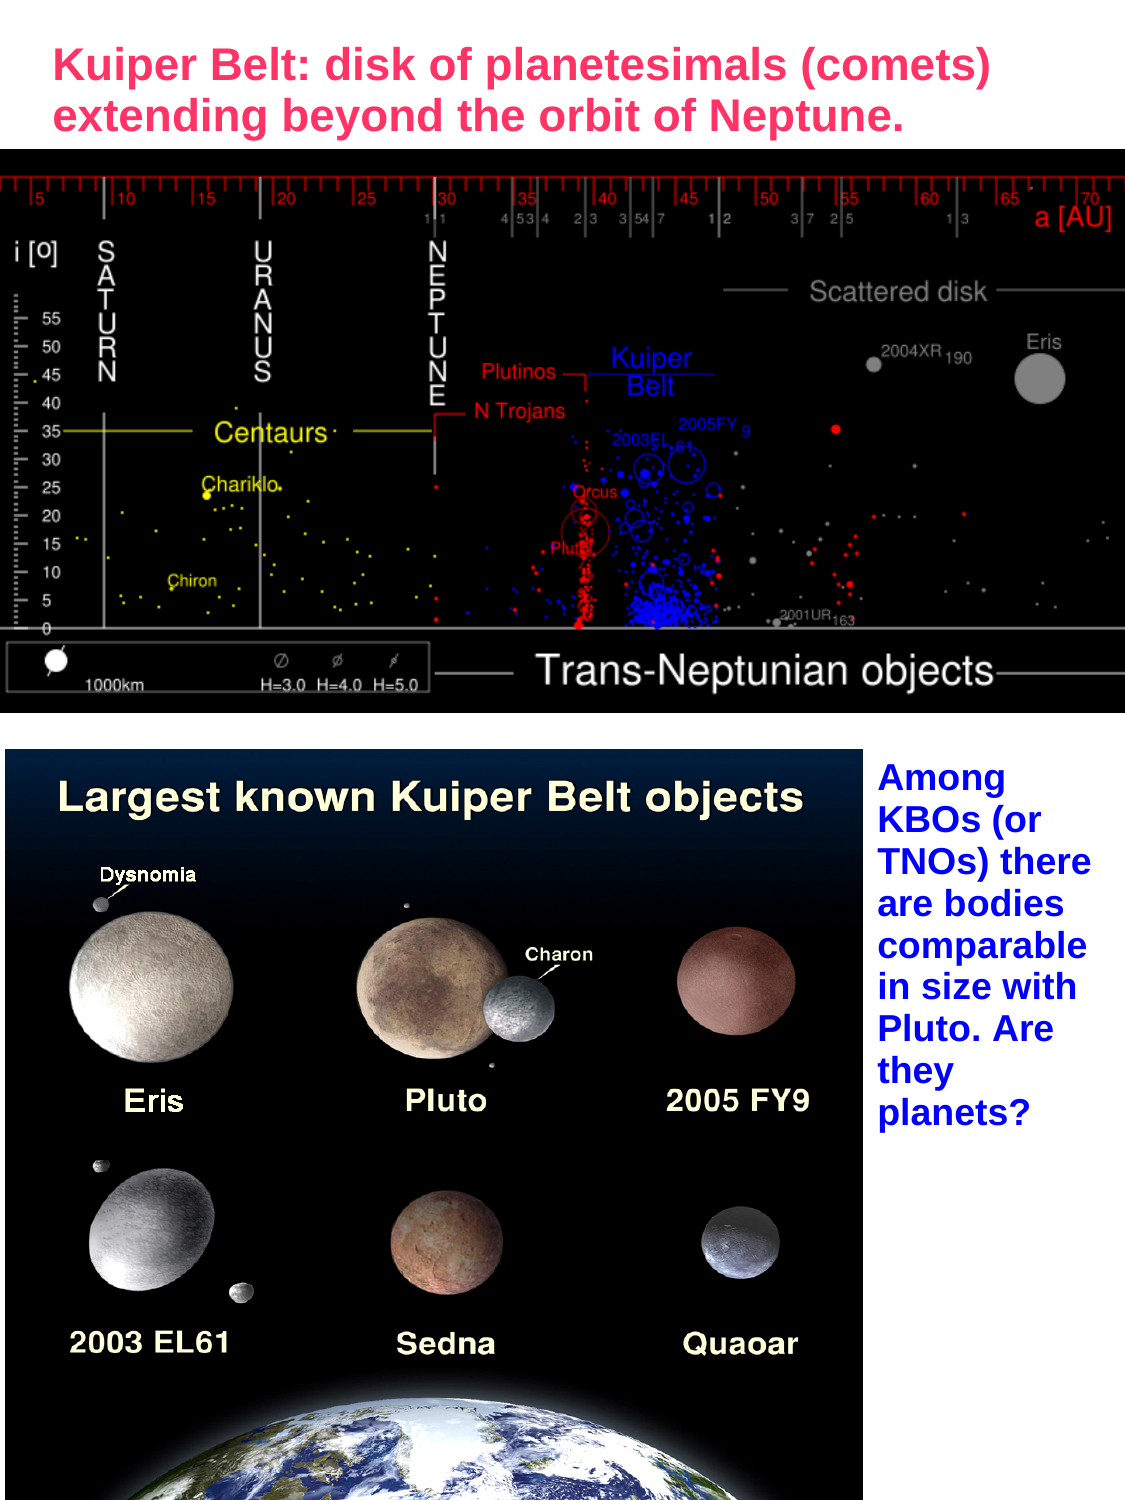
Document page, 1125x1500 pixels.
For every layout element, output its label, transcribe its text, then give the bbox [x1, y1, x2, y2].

text_box Kuiper Belt: disk of planetesimals (comets) extending beyond the orbit of Neptune. [37, 32, 1051, 151]
picture [0, 149, 1125, 713]
text_box Among KBOs (or TNOs) there are bodies comparable in size with Pluto. Are they planets? [862, 750, 1125, 1101]
picture [5, 749, 863, 1500]
